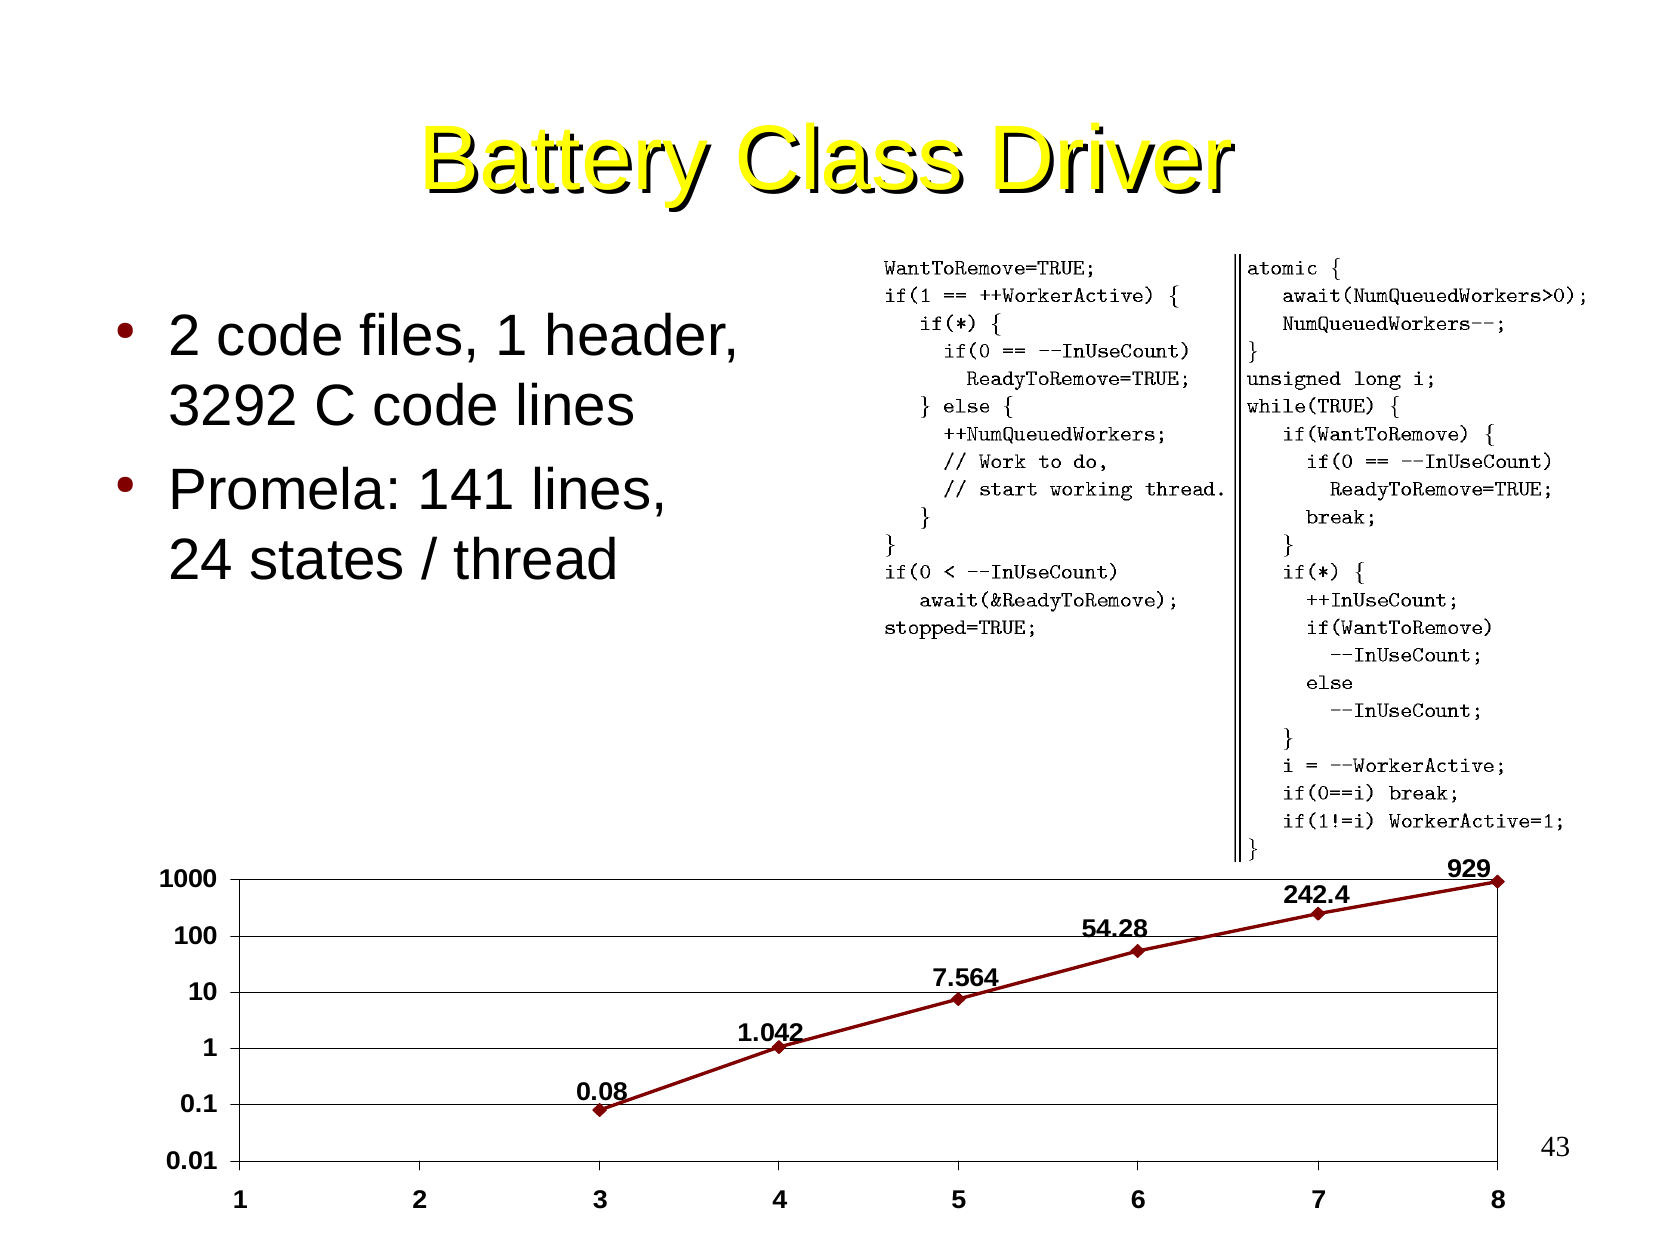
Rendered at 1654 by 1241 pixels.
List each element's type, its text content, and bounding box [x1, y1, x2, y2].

list 2 code files, 1 header, 3292 C code lines Promela: 141 lines, 24 states / thread [82, 289, 813, 855]
picture [881, 254, 1585, 862]
chart [137, 841, 1526, 1241]
title Battery Class Driver [82, 49, 1571, 257]
